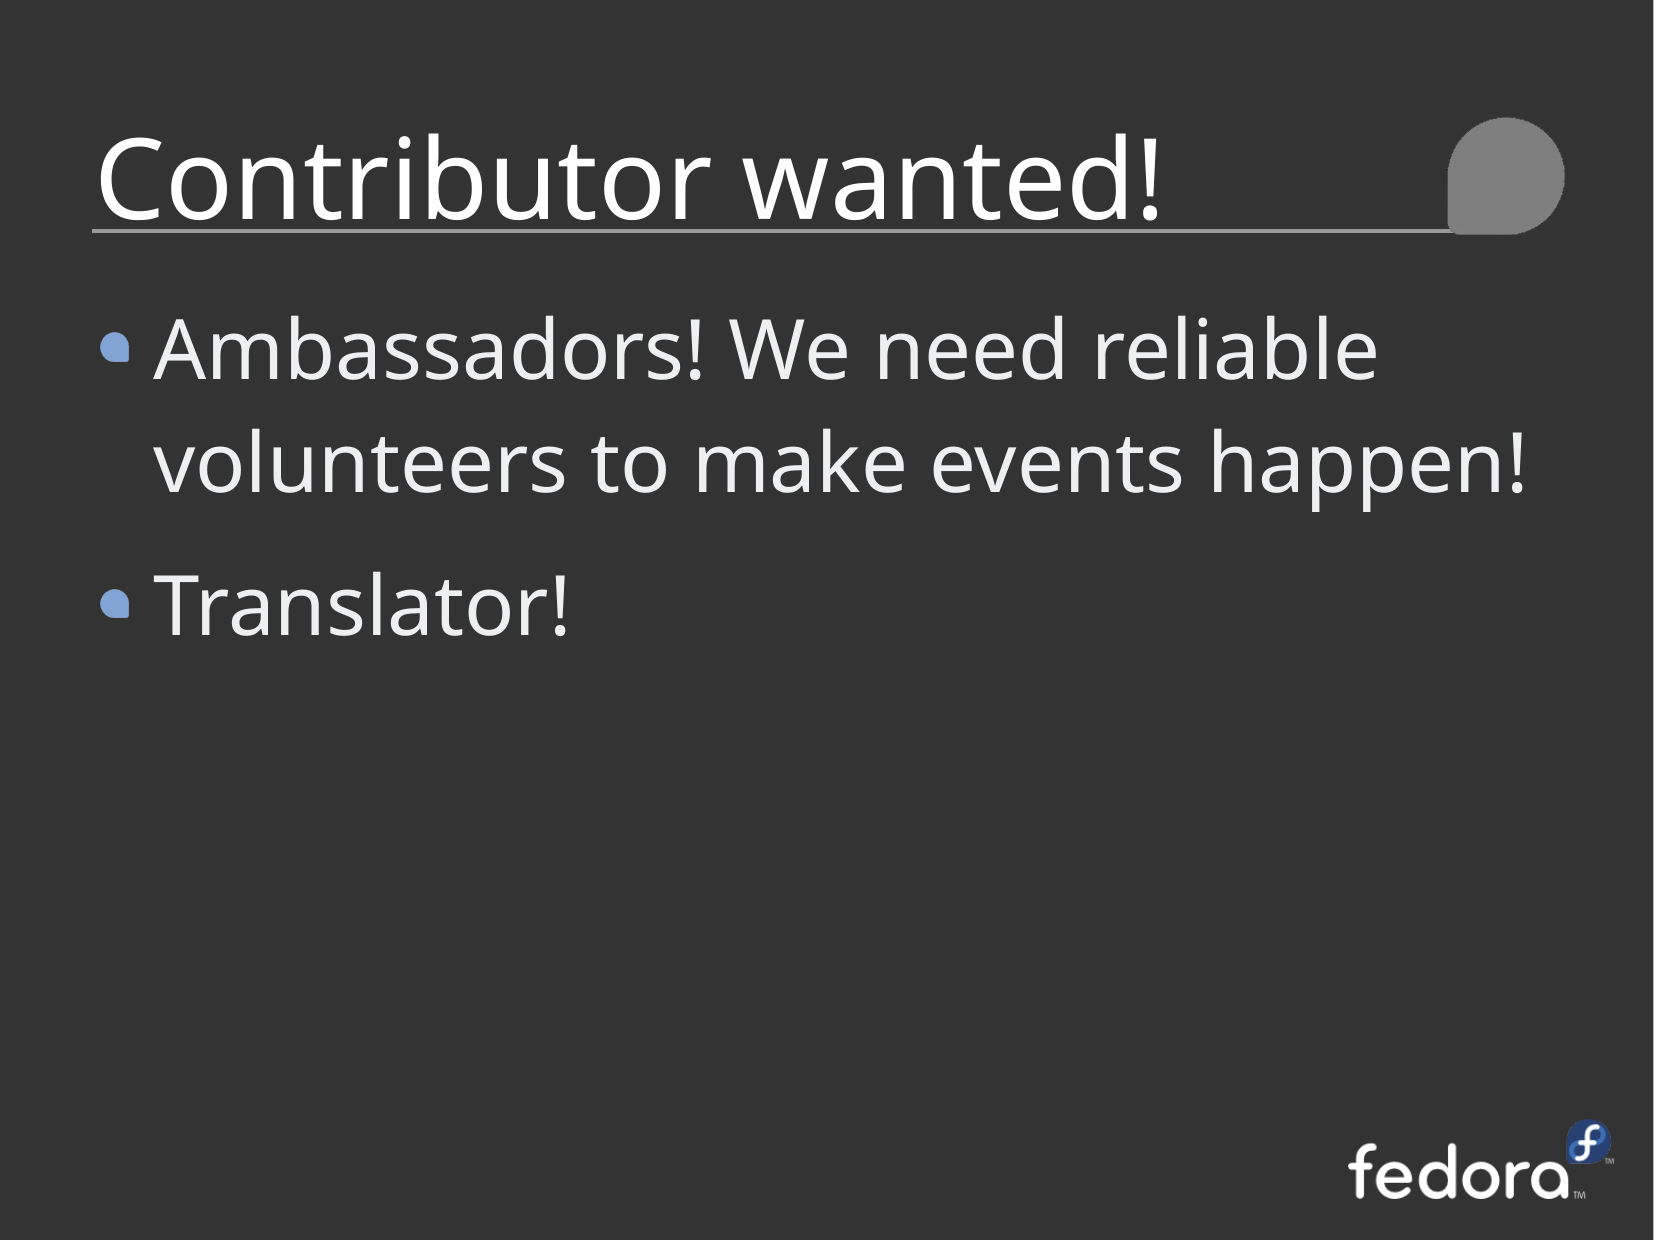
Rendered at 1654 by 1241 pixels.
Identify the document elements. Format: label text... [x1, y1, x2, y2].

list Ambassadors! We need reliable volunteers to make events happen! Translator! [82, 290, 1571, 1094]
title Contributor wanted! [94, 100, 1426, 251]
picture [1447, 117, 1565, 235]
picture [1348, 1119, 1614, 1199]
